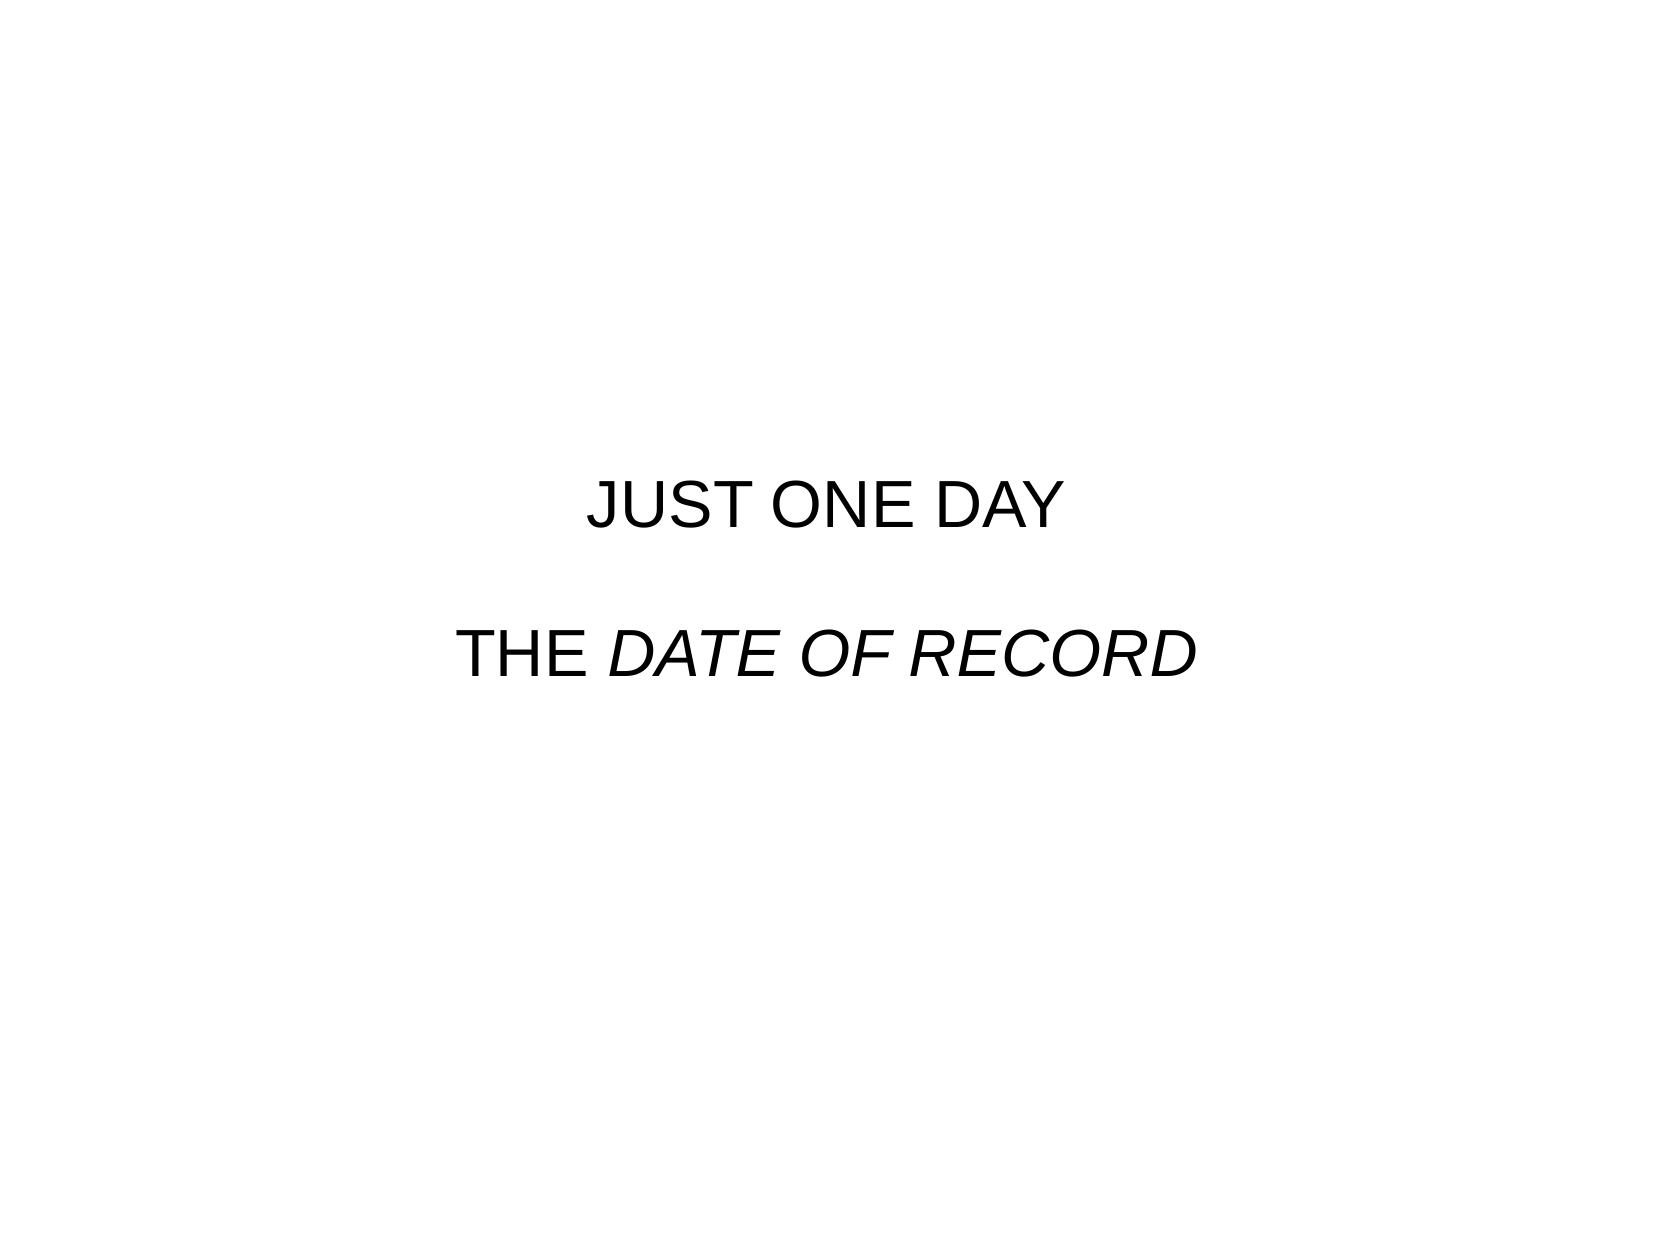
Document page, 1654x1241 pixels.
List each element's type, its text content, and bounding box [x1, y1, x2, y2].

subtitle JUST ONE DAY THE DATE OF RECORD [82, 49, 1571, 1109]
